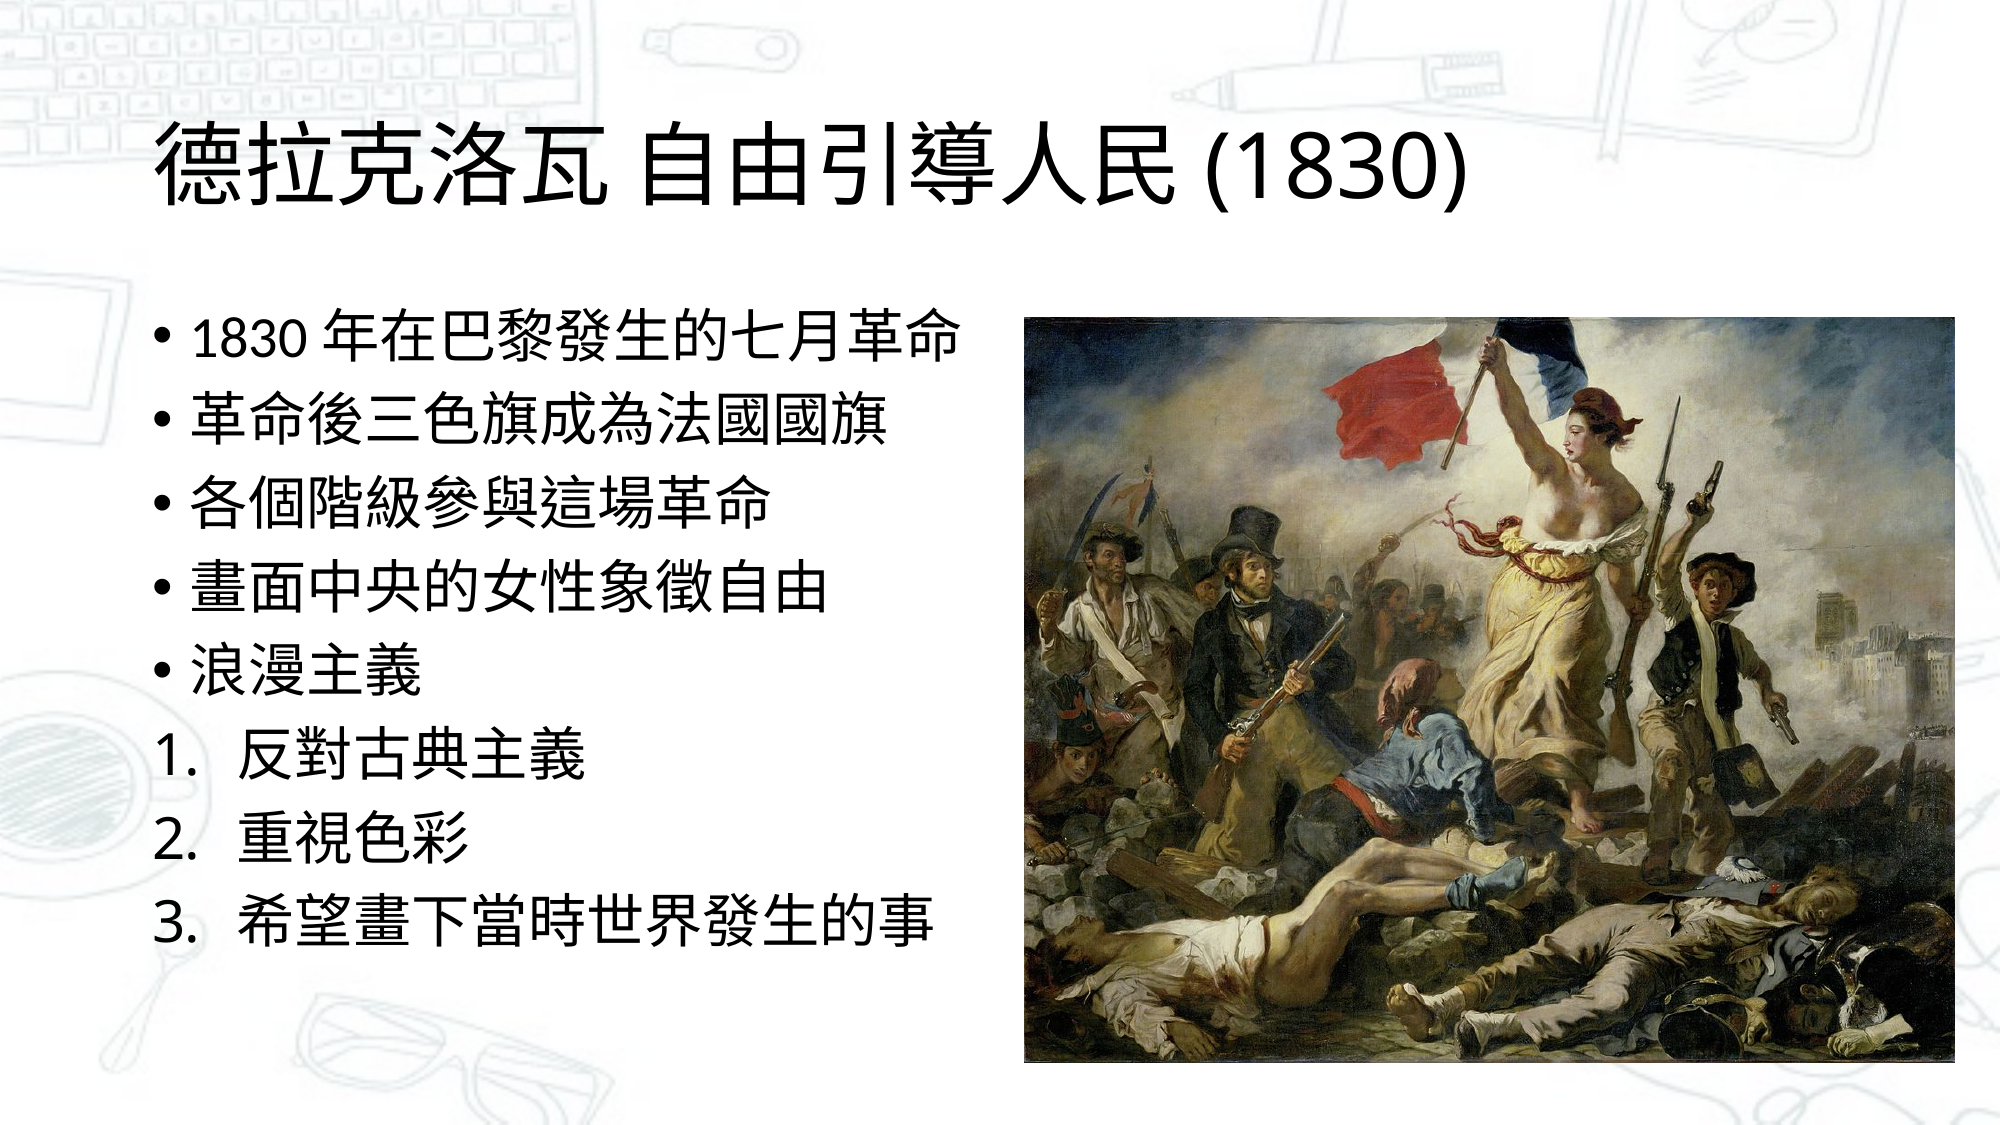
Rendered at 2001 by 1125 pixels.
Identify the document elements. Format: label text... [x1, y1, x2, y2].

title 德拉克洛瓦 自由引導人民(1830) [137, 59, 1863, 278]
picture [1024, 317, 1955, 1064]
text_box 1830年在巴黎發生的七月革命 革命後三色旗成為法國國旗 各個階級參與這場革命 畫面中央的女性象徵自由 浪漫主義 反對古典主義 重視色彩 希望畫下當時世界發生的事 [137, 299, 1863, 1014]
